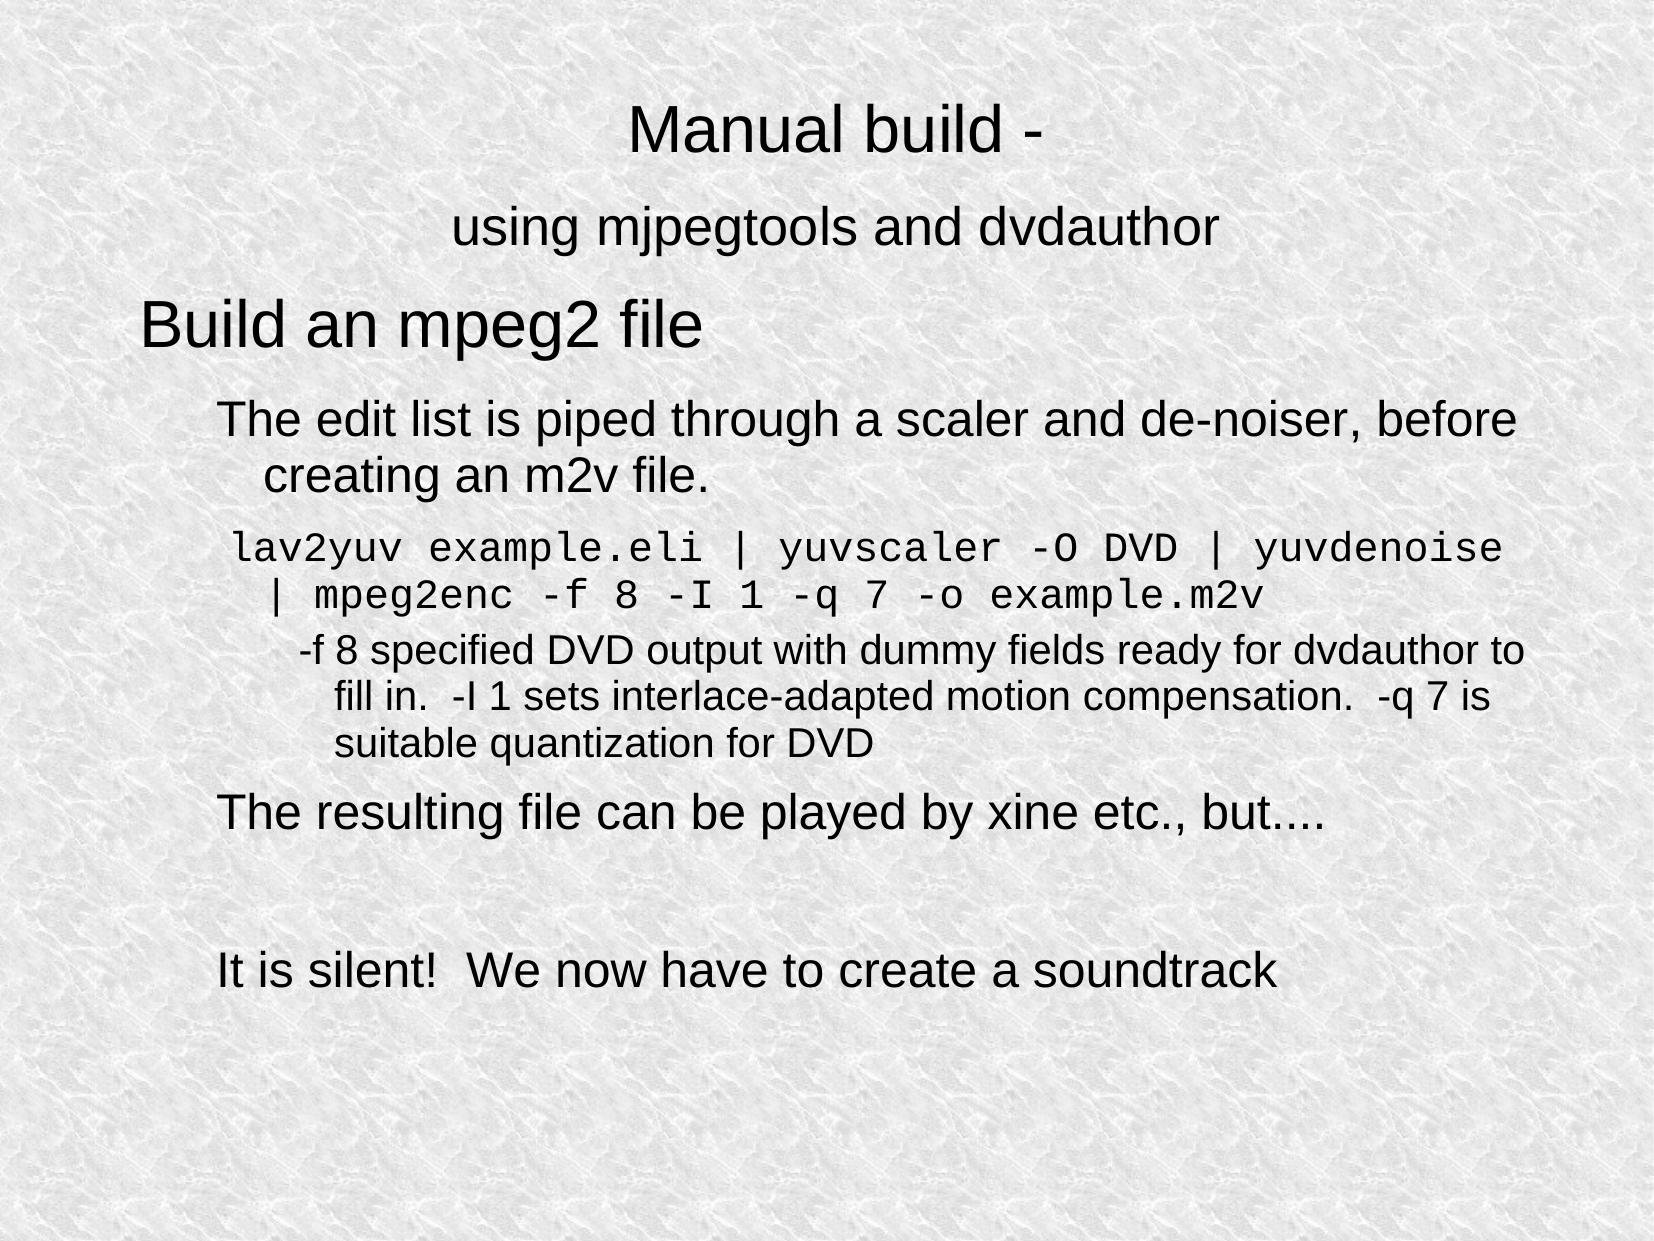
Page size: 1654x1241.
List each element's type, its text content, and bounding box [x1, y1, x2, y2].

picture [0, 0, 1654, 1241]
list Manual build - using mjpegtools and dvdauthor Build an mpeg2 file The edit list is piped through a scaler and de-noiser, before creating an m2v file. lav2yuv example.eli | yuvscaler -O DVD | yuvdenoise | mpeg2enc -f 8 -I 1 -q 7 -o example.m2v -f 8 specified DVD output with dummy fields ready for dvdauthor to fill in. -I 1 sets interlace-adapted motion compensation. -q 7 is suitable quantization for DVD The resulting file can be played by xine etc., but.... It is silent! We now have to create a soundtrack [121, 92, 1534, 1136]
